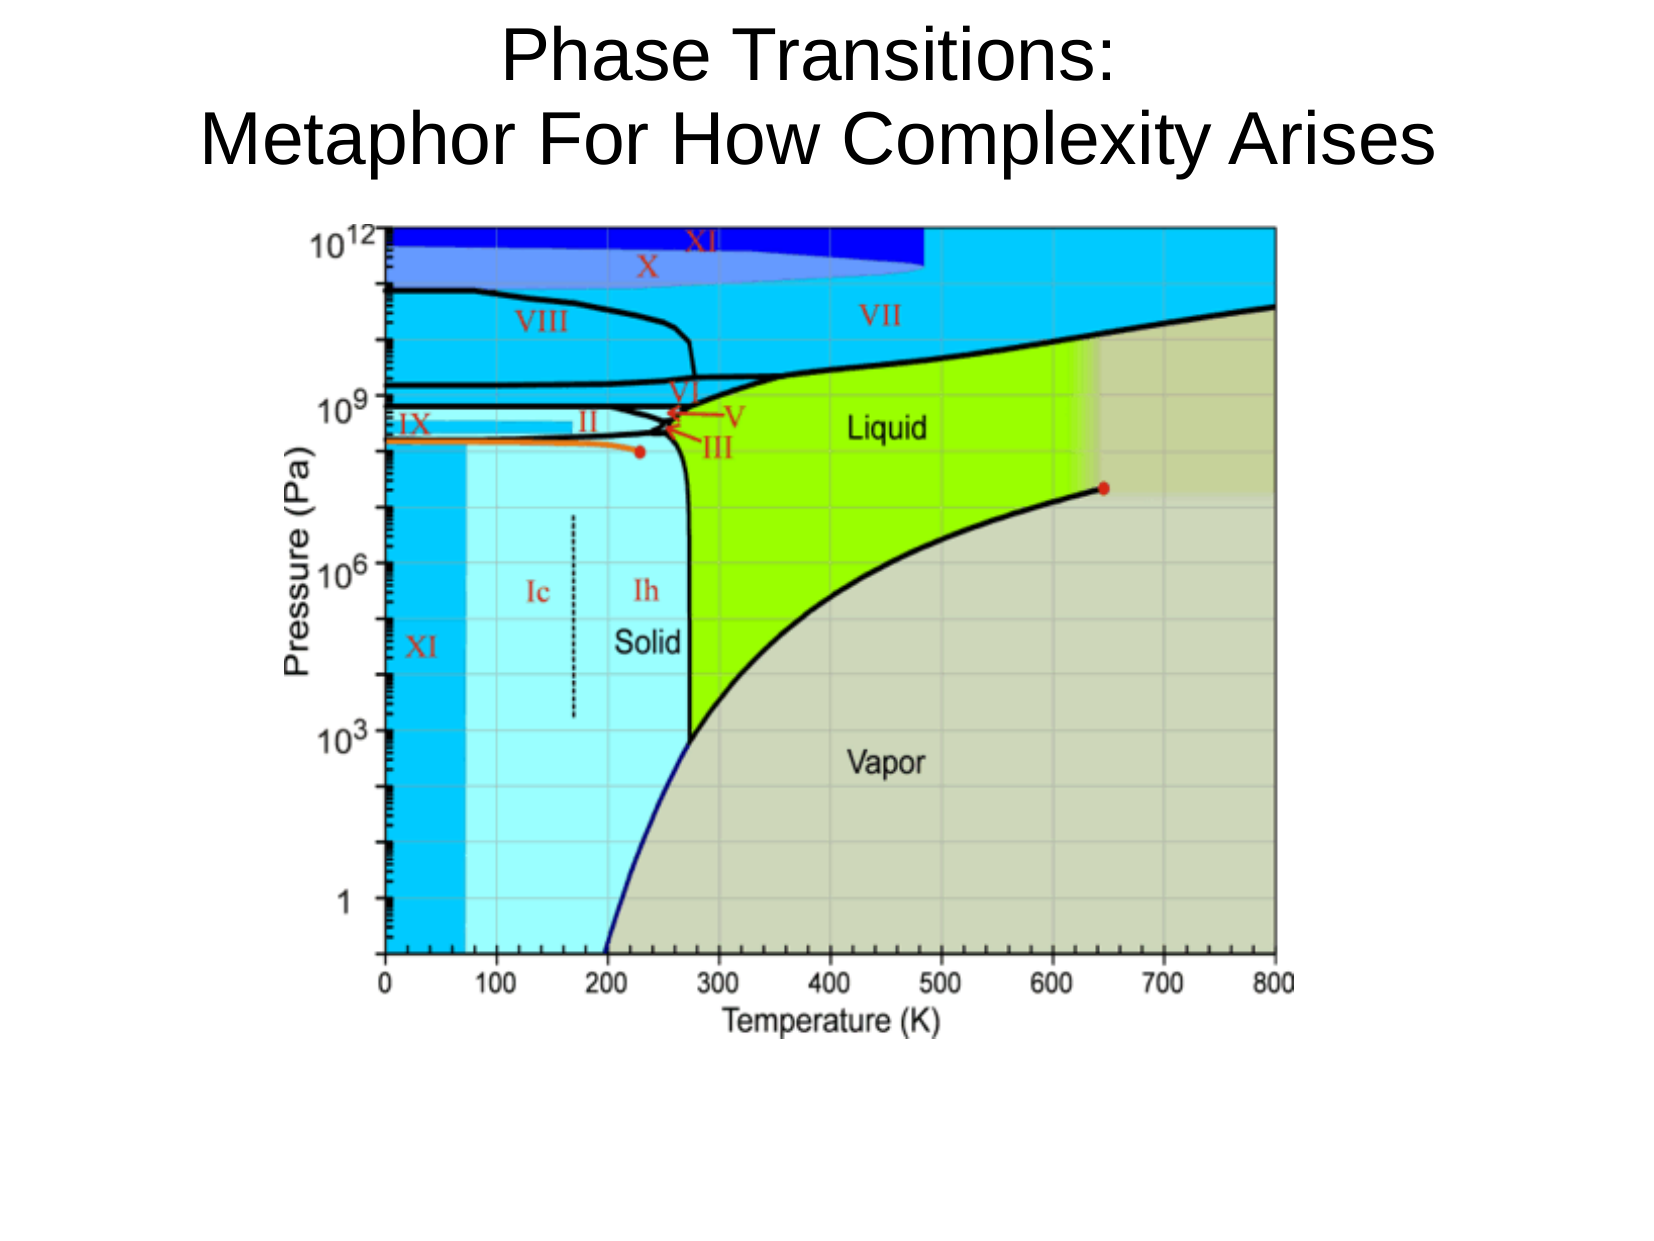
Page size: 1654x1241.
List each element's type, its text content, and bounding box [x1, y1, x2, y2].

picture [284, 224, 1294, 1039]
title Phase Transitions: Metaphor For How Complexity Arises [75, 0, 1564, 193]
